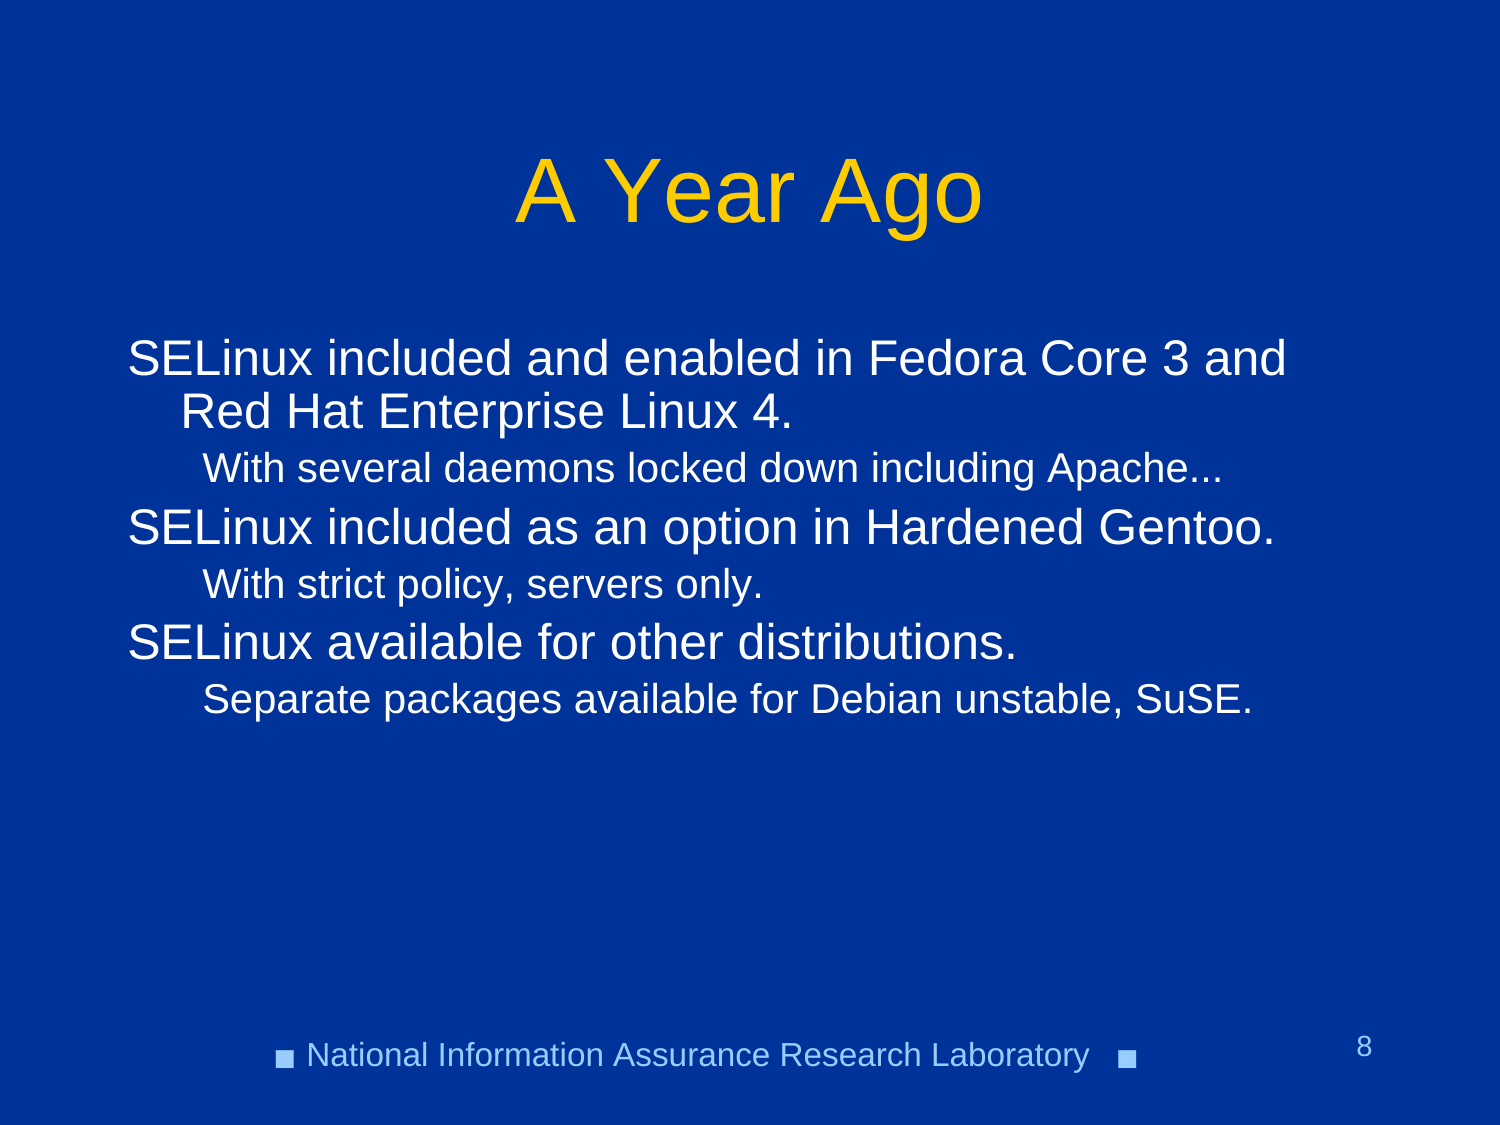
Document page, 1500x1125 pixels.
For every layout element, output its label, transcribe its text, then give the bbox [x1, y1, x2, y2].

title A Year Ago [112, 55, 1388, 324]
list SELinux included and enabled in Fedora Core 3 and Red Hat Enterprise Linux 4. With several daemons locked down including Apache... SELinux included as an option in Hardened Gentoo. With strict policy, servers only. SELinux available for other distributions. Separate packages available for Debian unstable, SuSE. [112, 324, 1388, 1006]
